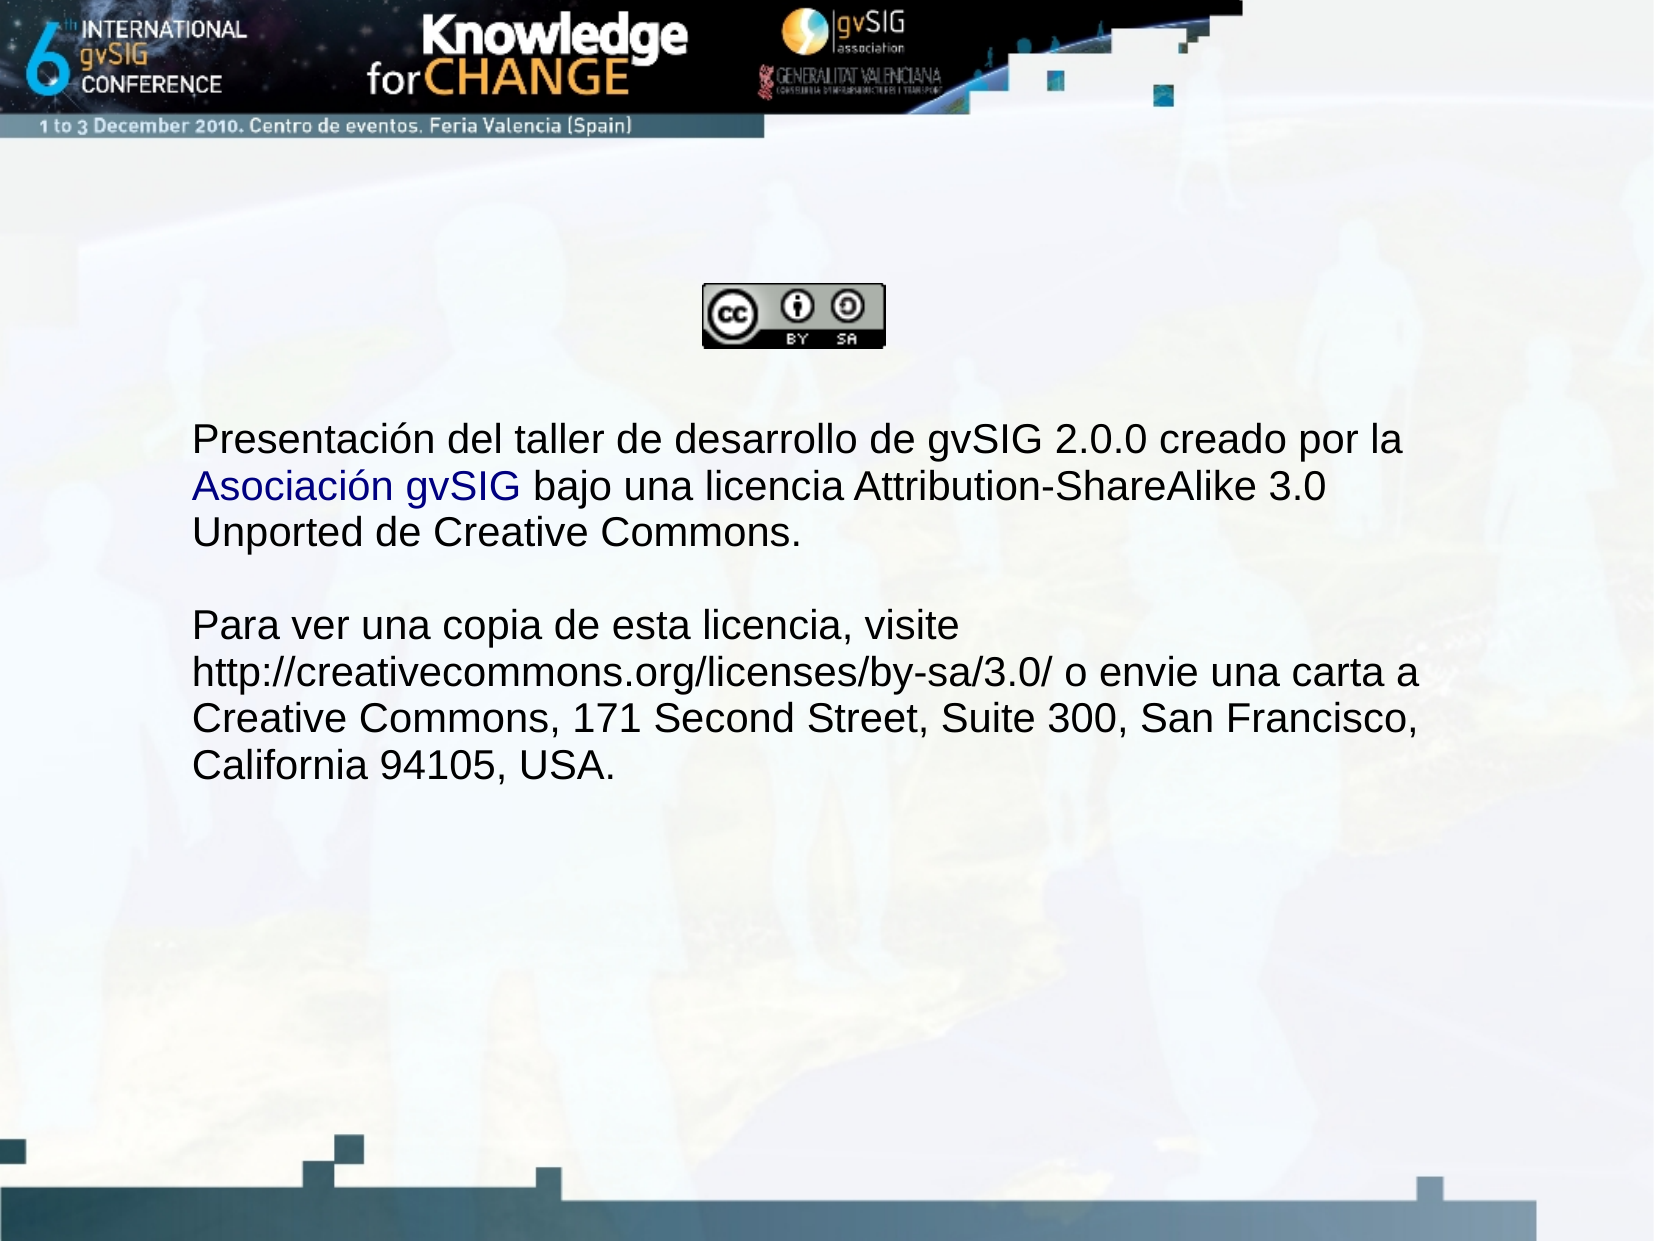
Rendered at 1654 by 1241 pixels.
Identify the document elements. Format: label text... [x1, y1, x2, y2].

text_box Presentación del taller de desarrollo de gvSIG 2.0.0 creado por la Asociación gvSIG bajo una licencia Attribution-ShareAlike 3.0 Unported de Creative Commons. Para ver una copia de esta licencia, visite http://creativecommons.org/licenses/by-sa/3.0/ o envie una carta a Creative Commons, 171 Second Street, Suite 300, San Francisco, California 94105, USA. [177, 324, 1499, 827]
picture [0, 0, 1654, 1241]
